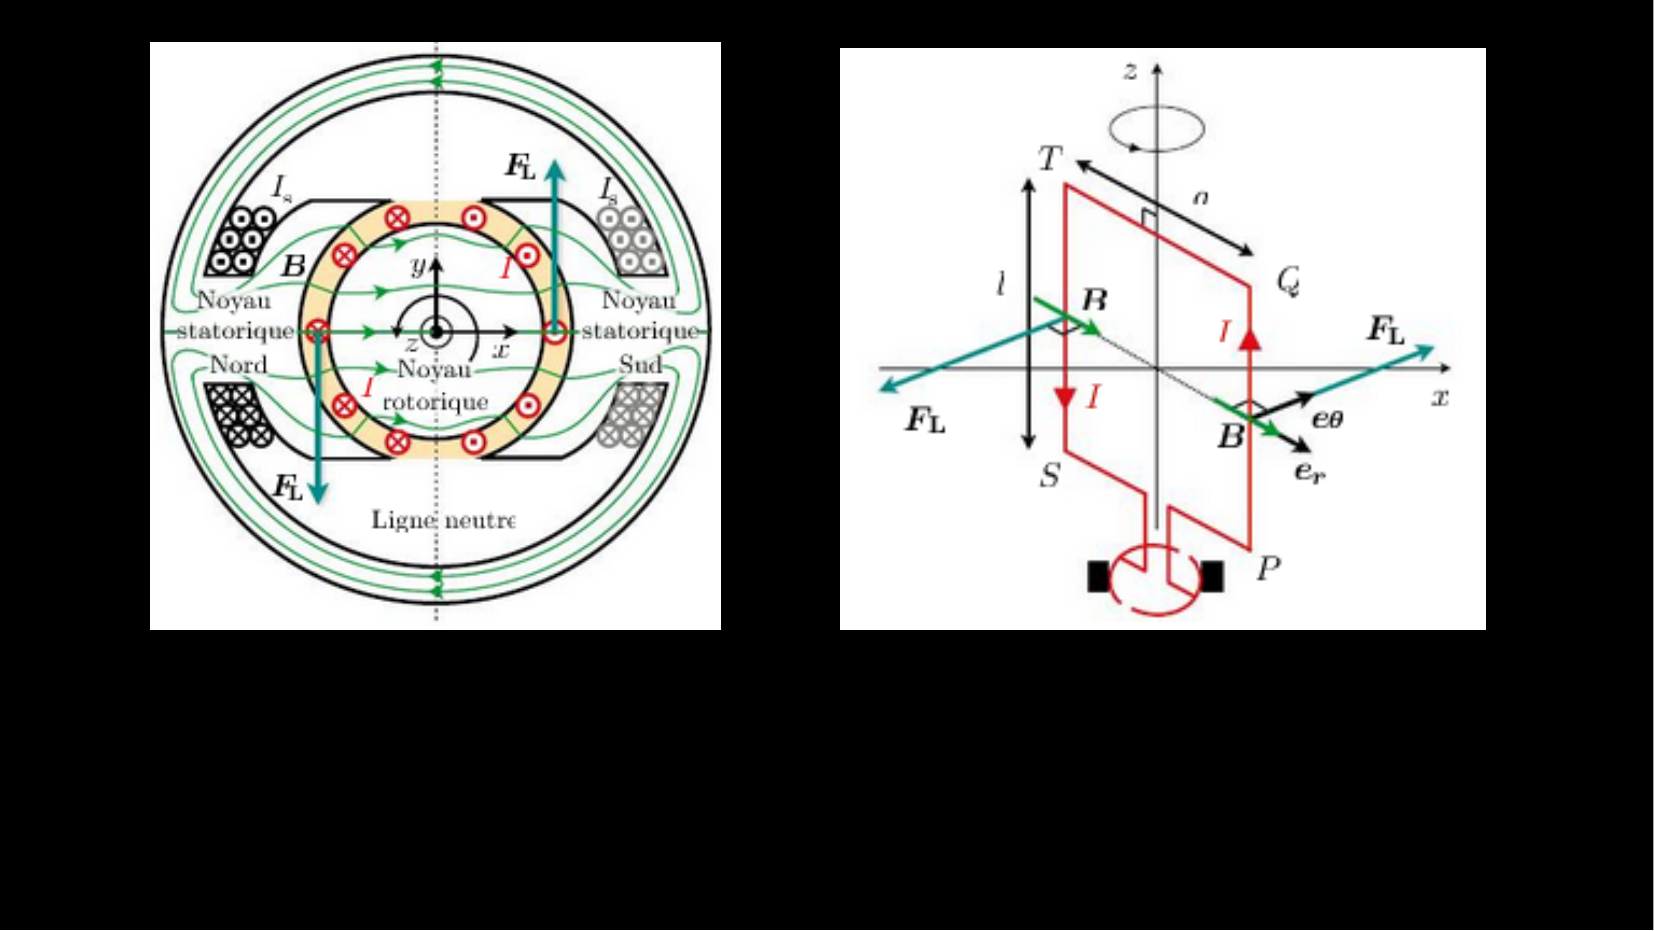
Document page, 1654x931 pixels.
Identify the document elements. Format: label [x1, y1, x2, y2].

picture [150, 42, 721, 631]
picture [840, 48, 1486, 631]
